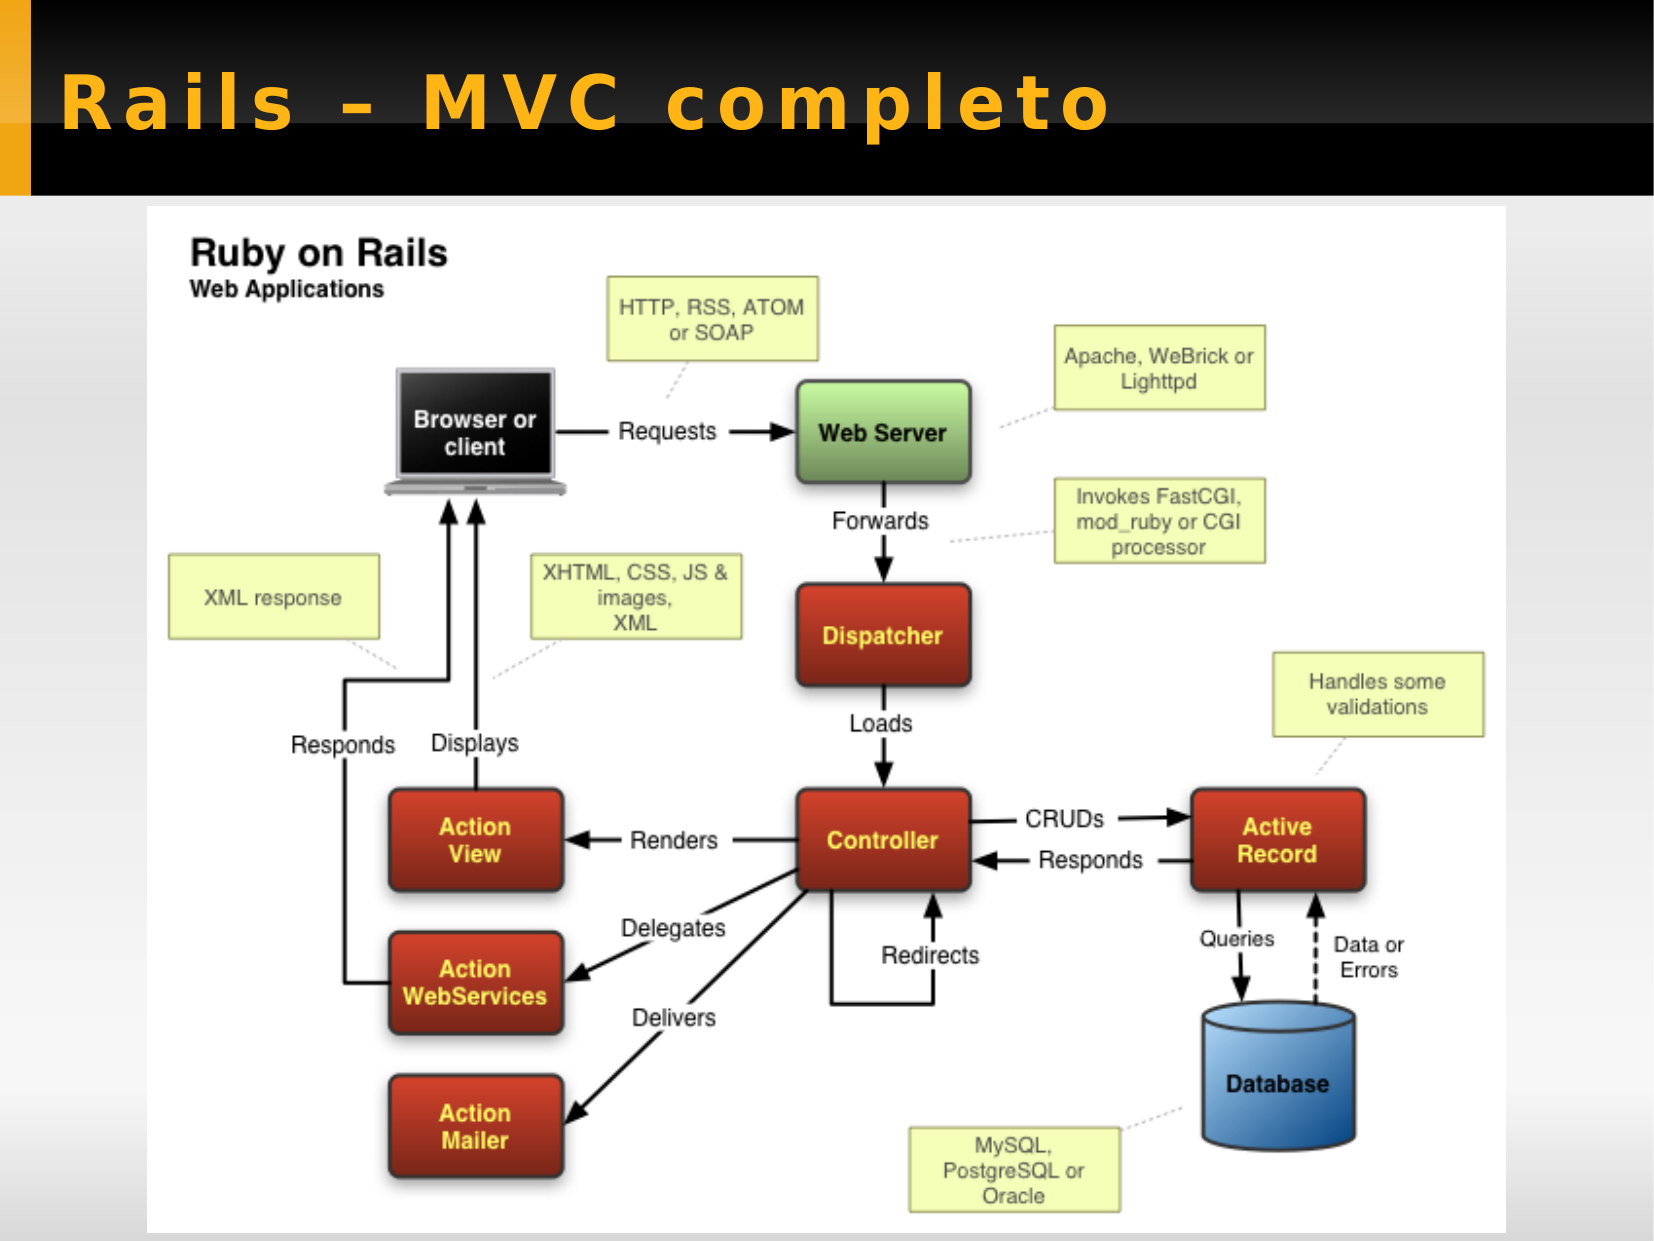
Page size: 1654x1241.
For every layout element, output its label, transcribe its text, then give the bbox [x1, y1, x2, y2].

title Rails – MVC completo [59, 29, 1270, 178]
picture [0, 0, 1654, 1241]
